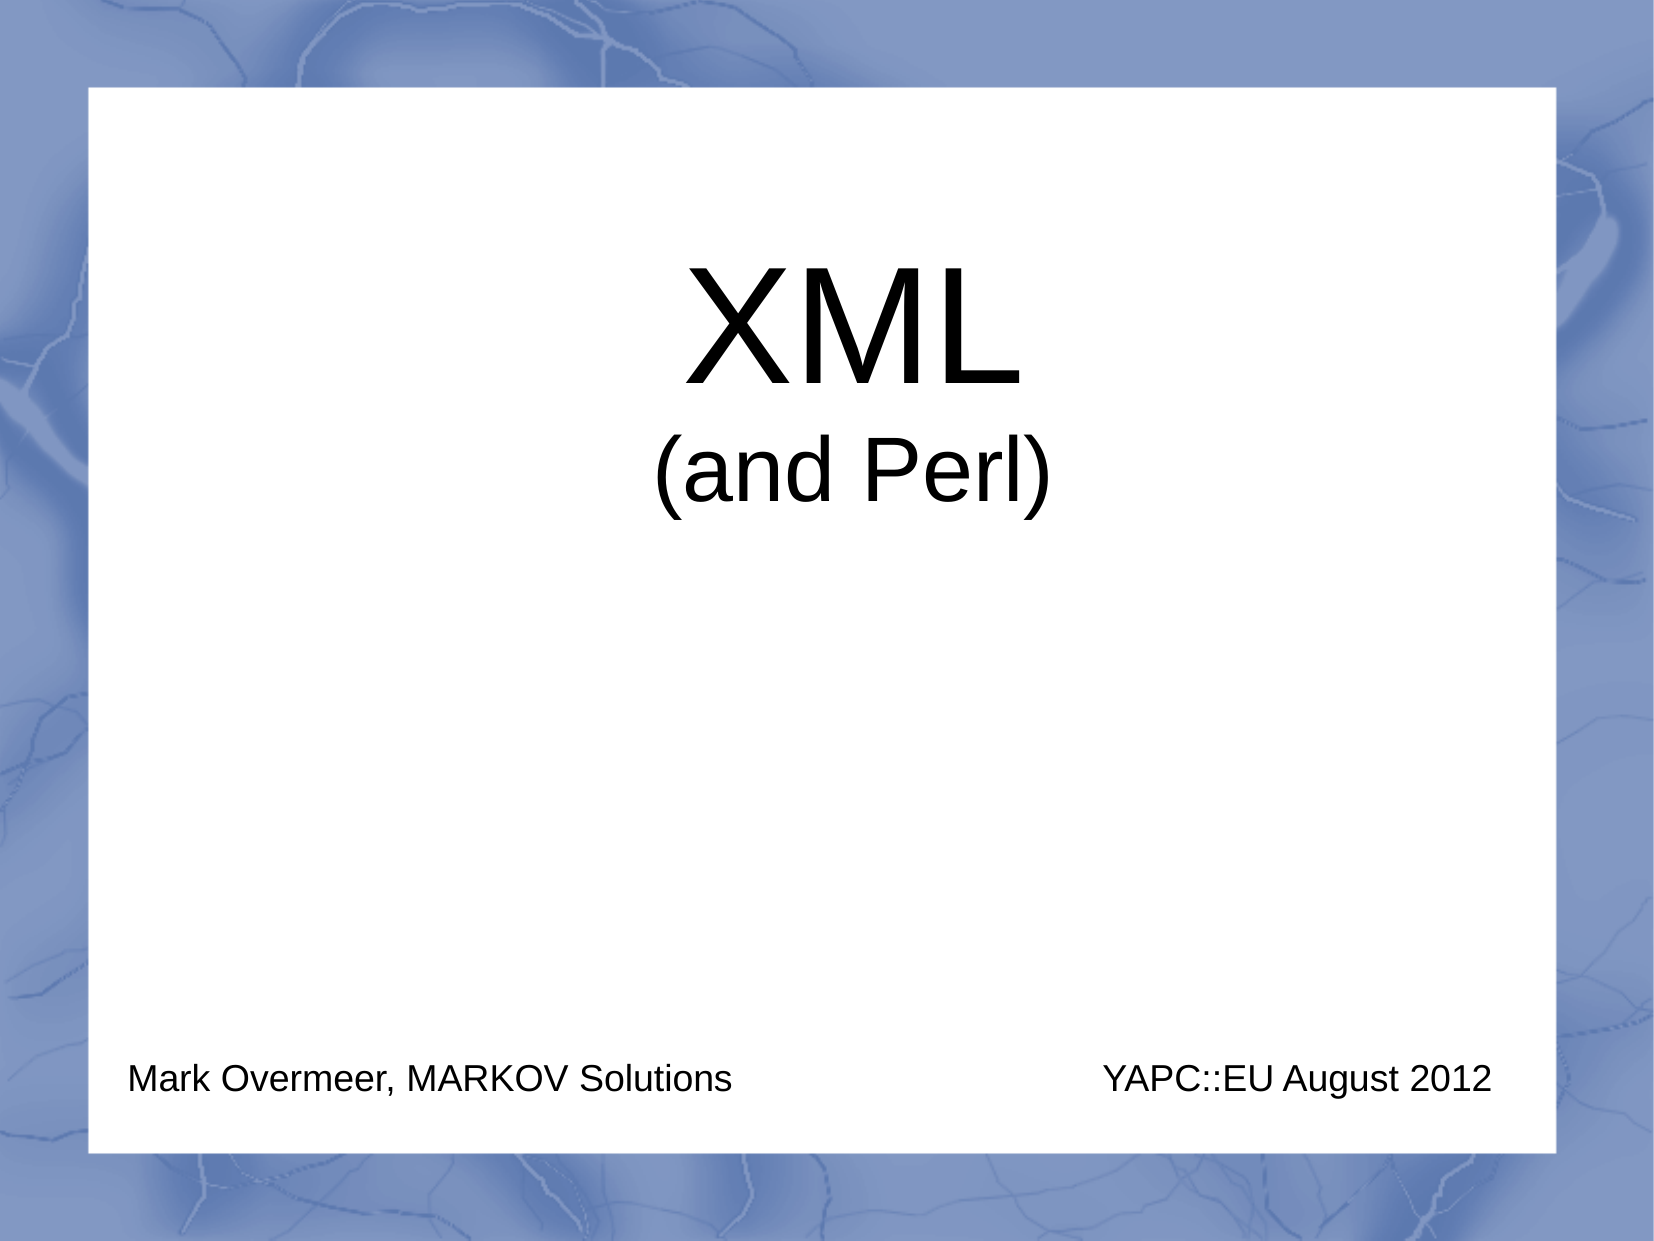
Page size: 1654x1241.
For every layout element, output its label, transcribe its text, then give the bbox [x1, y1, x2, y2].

picture [0, 0, 1654, 1241]
text_box XML (and Perl) [637, 225, 1070, 529]
text_box Mark Overmeer, MARKOV Solutions YAPC::EU August 2012 [112, 1050, 1538, 1107]
